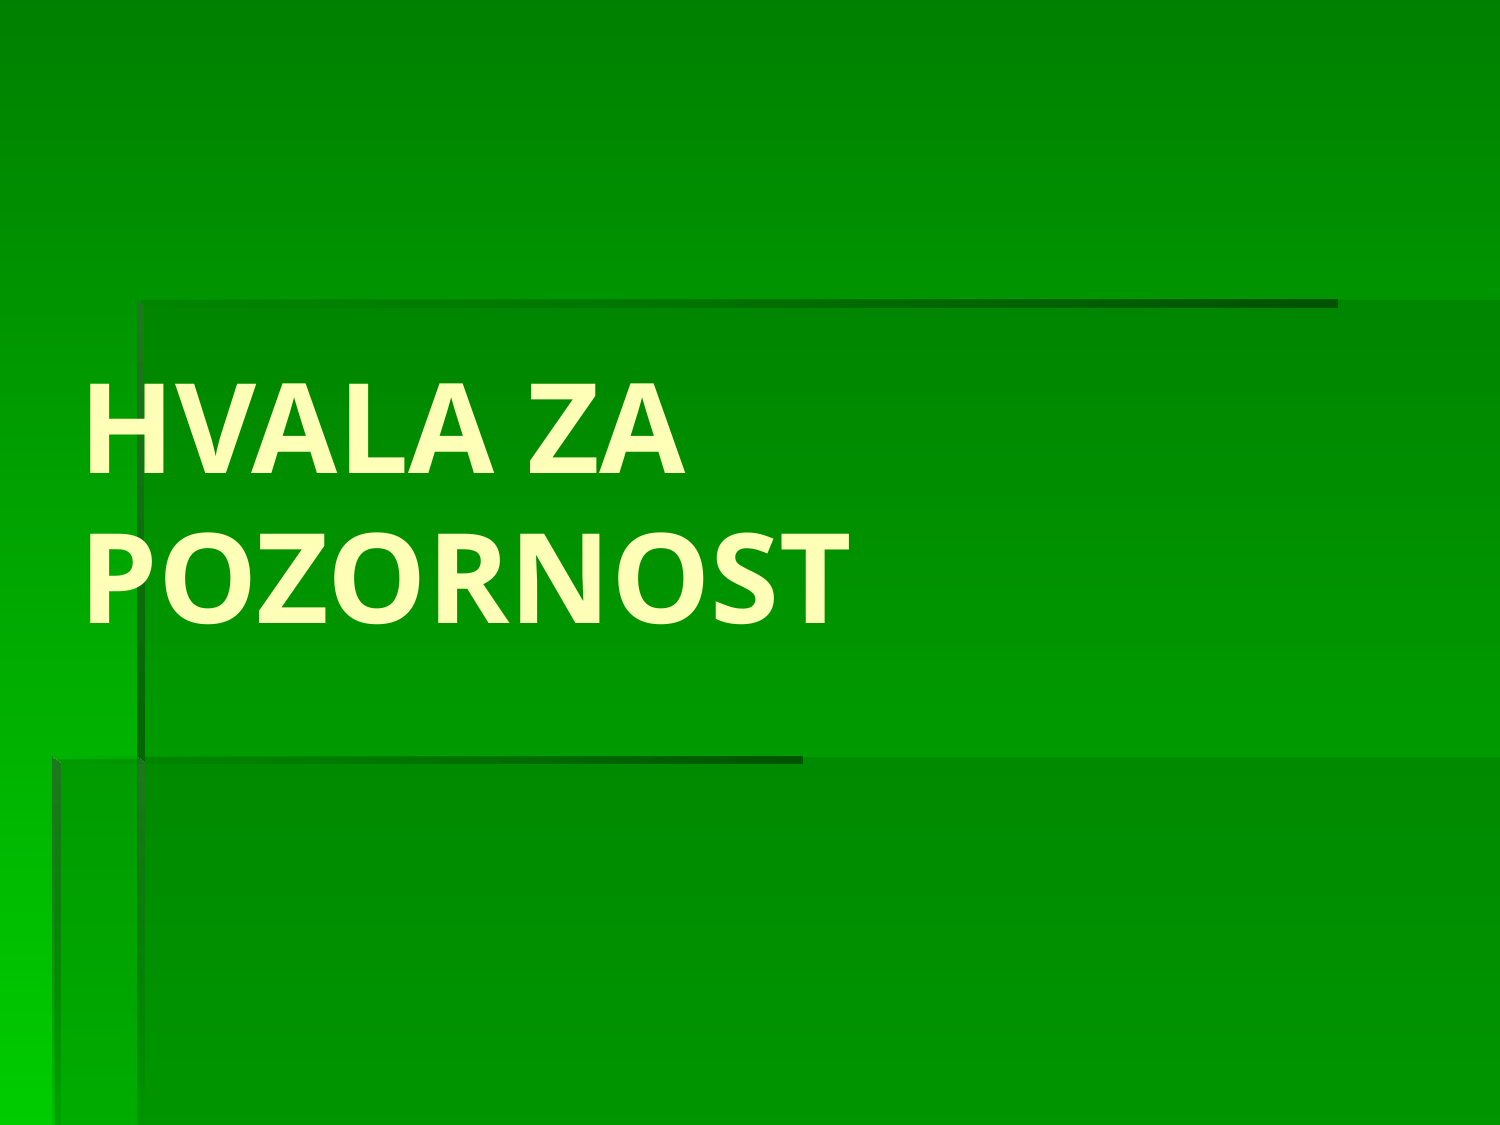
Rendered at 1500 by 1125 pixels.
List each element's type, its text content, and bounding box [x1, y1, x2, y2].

title HVALA ZA POZORNOST [64, 45, 1425, 953]
